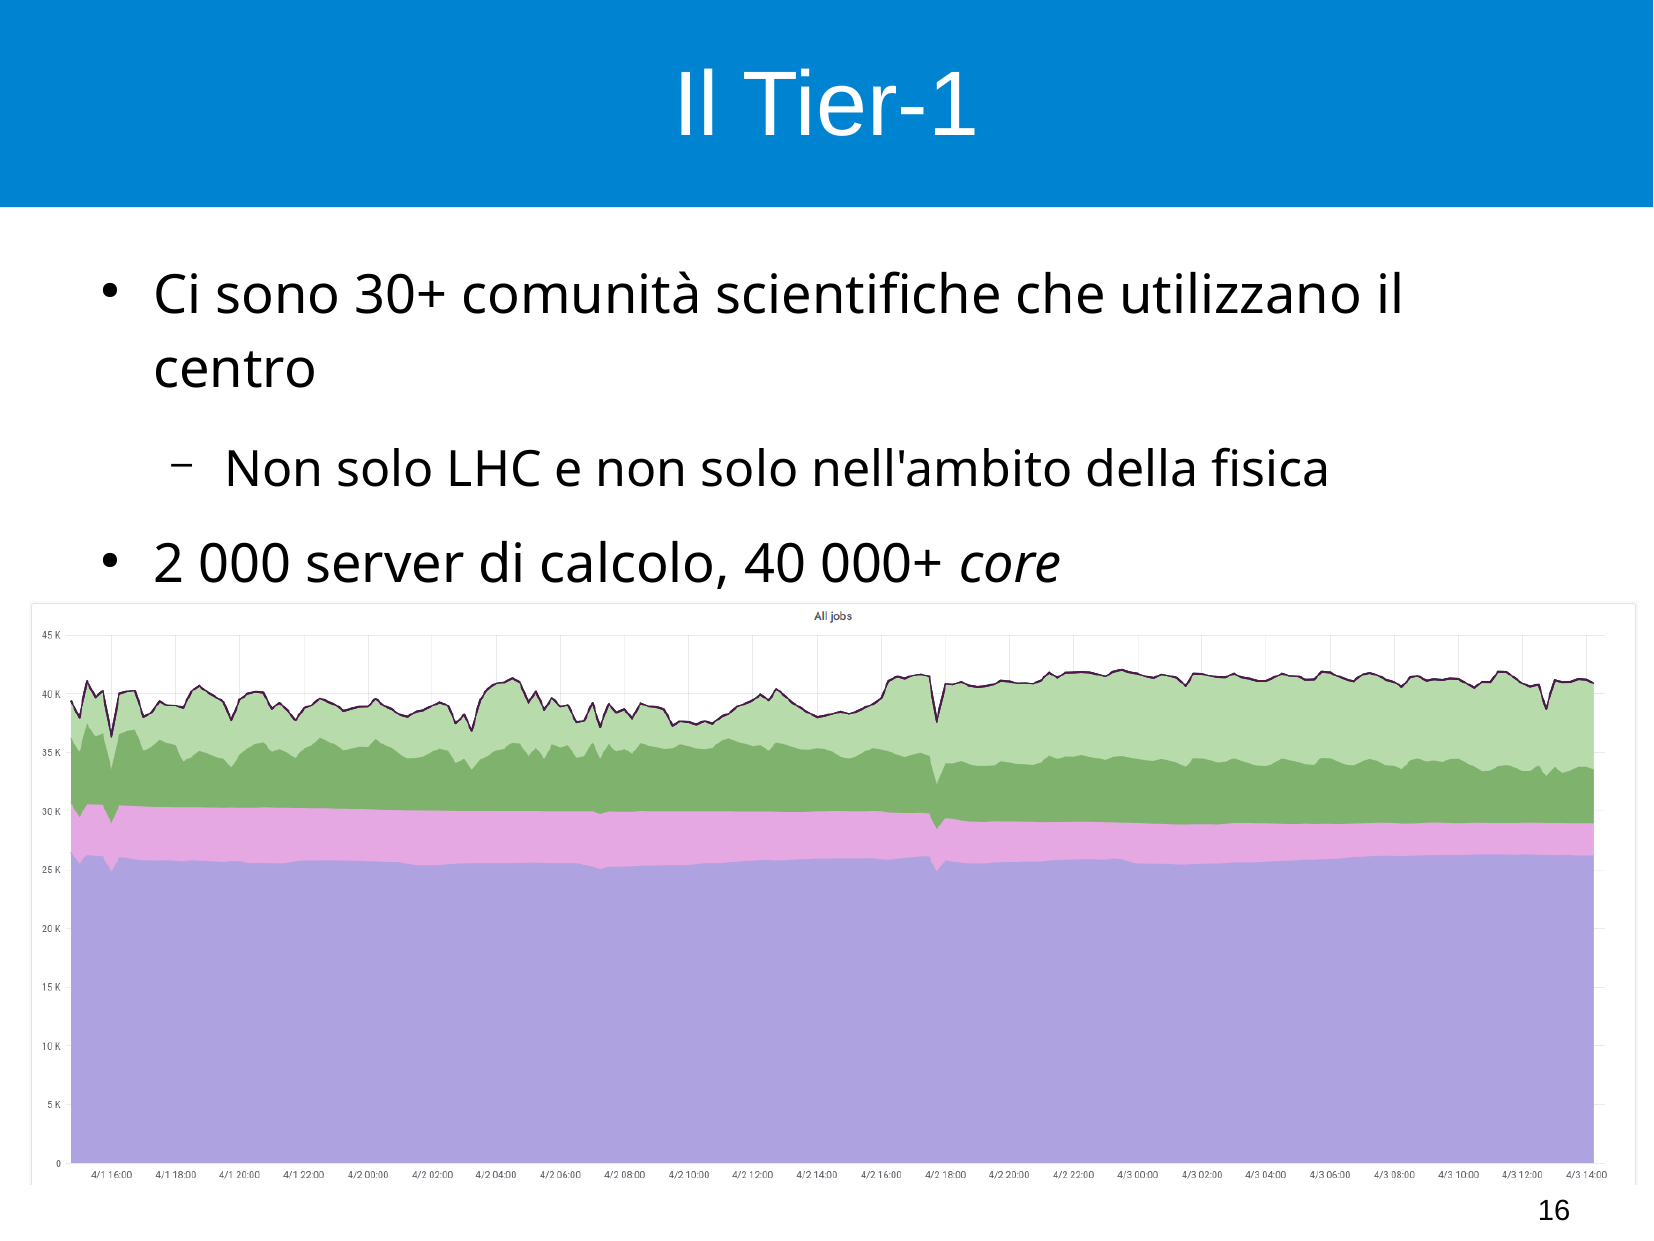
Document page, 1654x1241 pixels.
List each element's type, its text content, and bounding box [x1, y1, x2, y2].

title Il Tier-1 [0, 0, 1653, 208]
list Ci sono 30+ comunità scientifiche che utilizzano il centro Non solo LHC e non solo nell'ambito della fisica 2 000 server di calcolo, 40 000+ core gestiti con un sistema a code (batch system) [82, 255, 1571, 601]
picture [29, 601, 1638, 1185]
